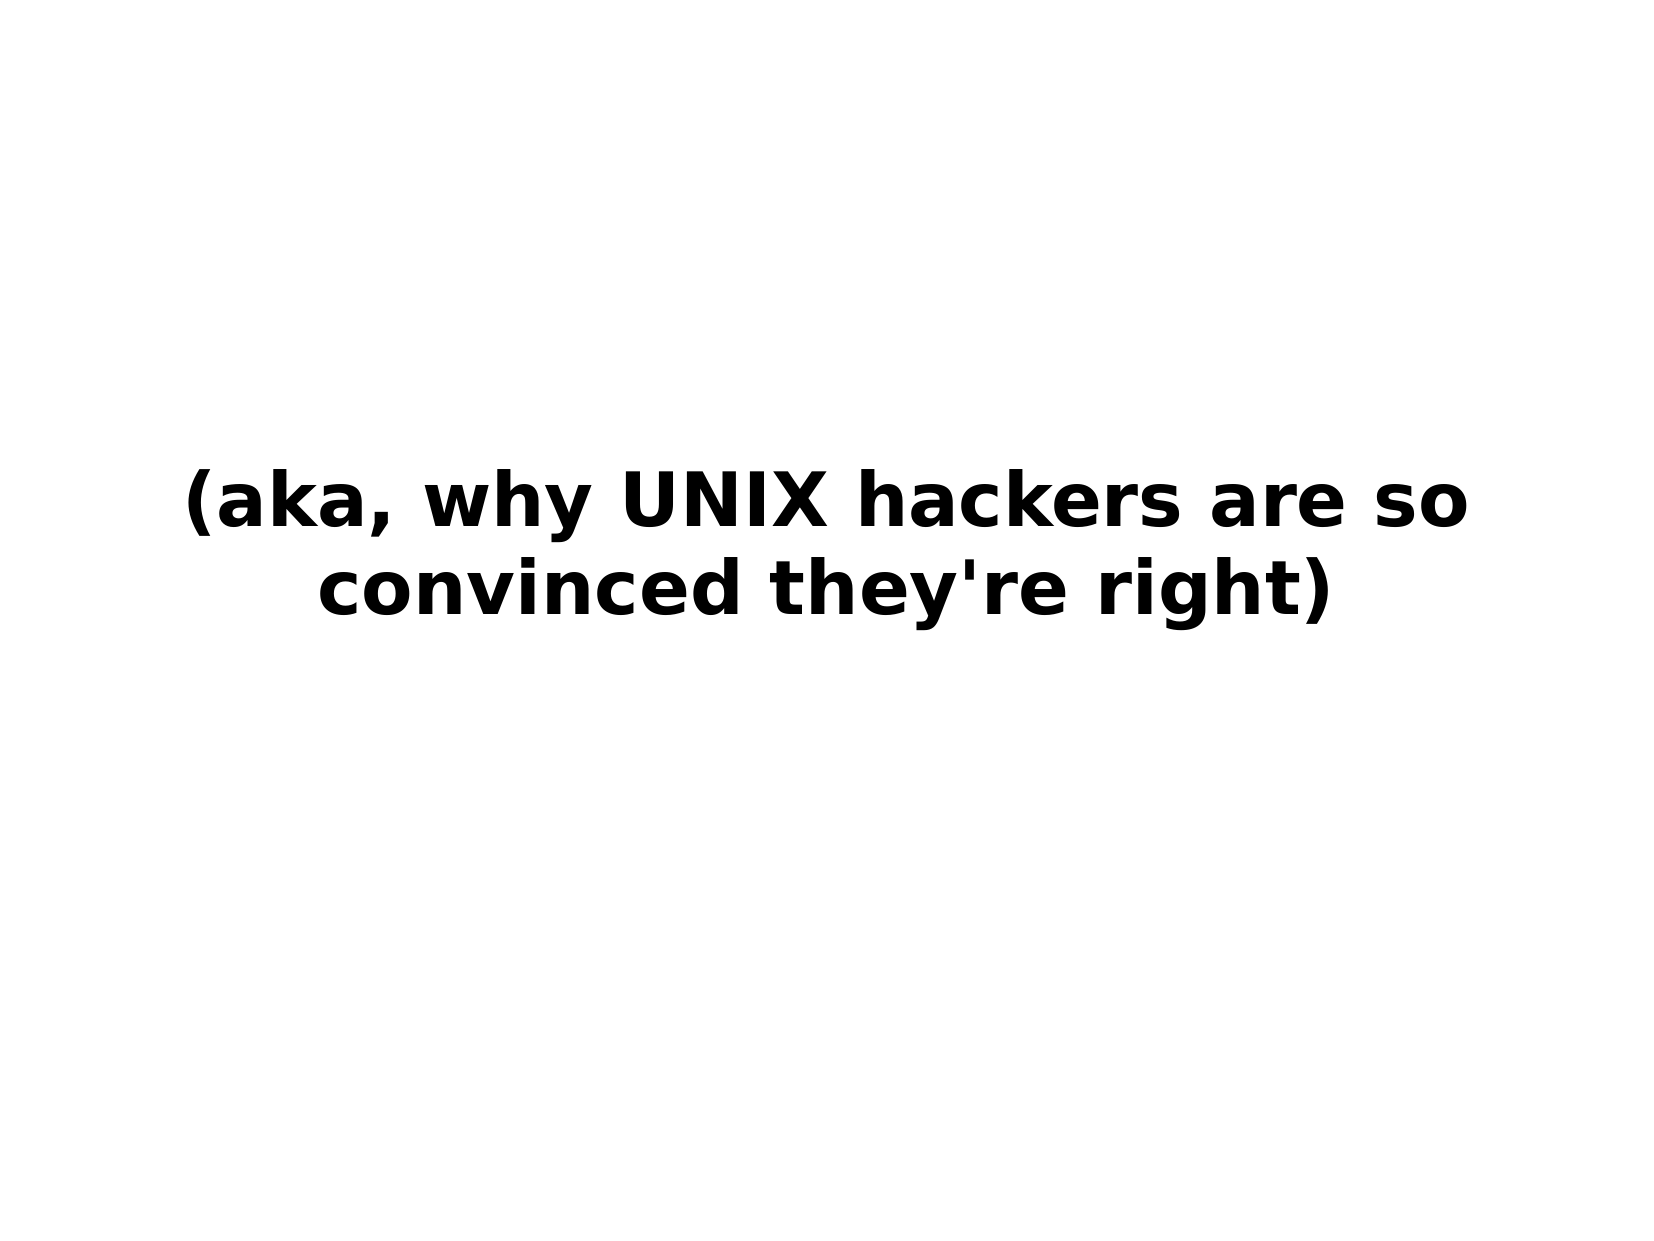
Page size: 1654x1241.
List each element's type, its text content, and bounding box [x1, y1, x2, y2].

text_box (aka, why UNIX hackers are so convinced they're right) [0, 450, 1654, 649]
